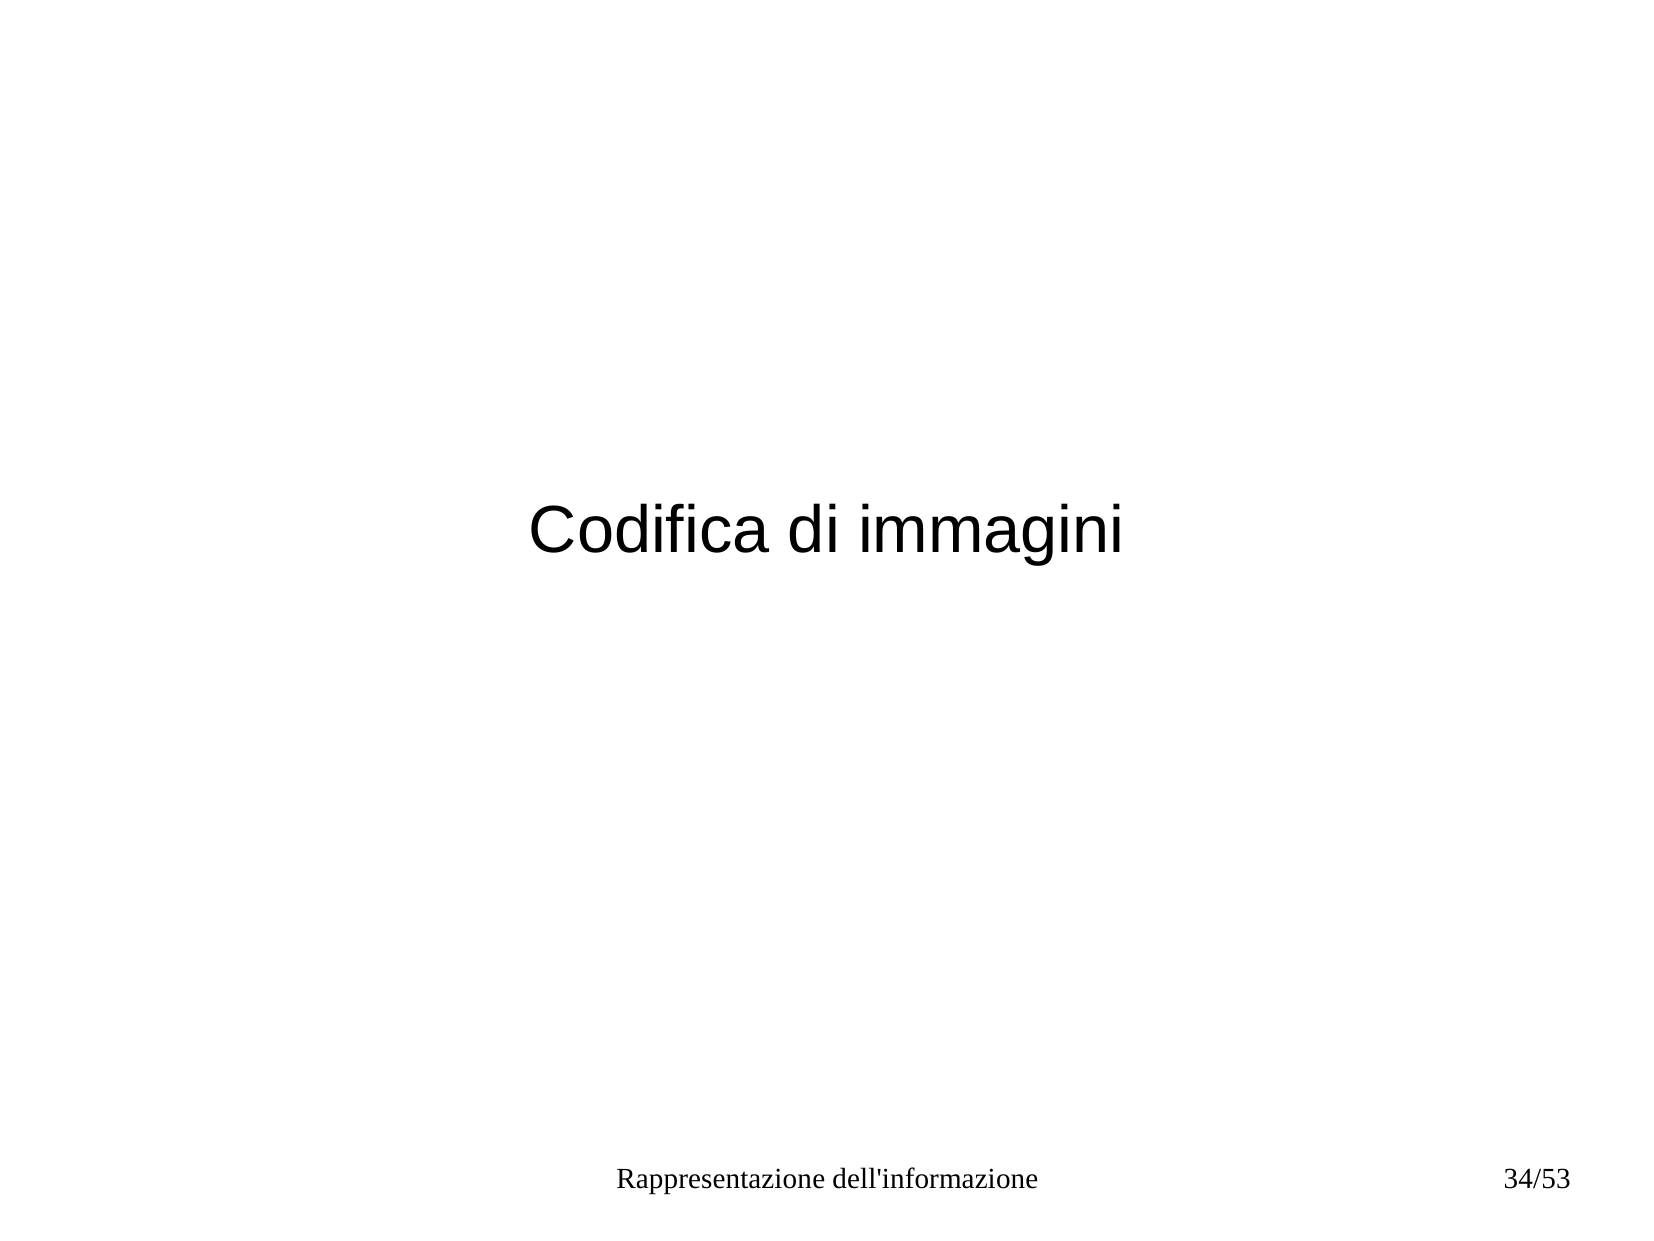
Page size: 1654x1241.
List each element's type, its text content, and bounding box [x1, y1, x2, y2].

subtitle Codifica di immagini [82, 49, 1571, 1010]
